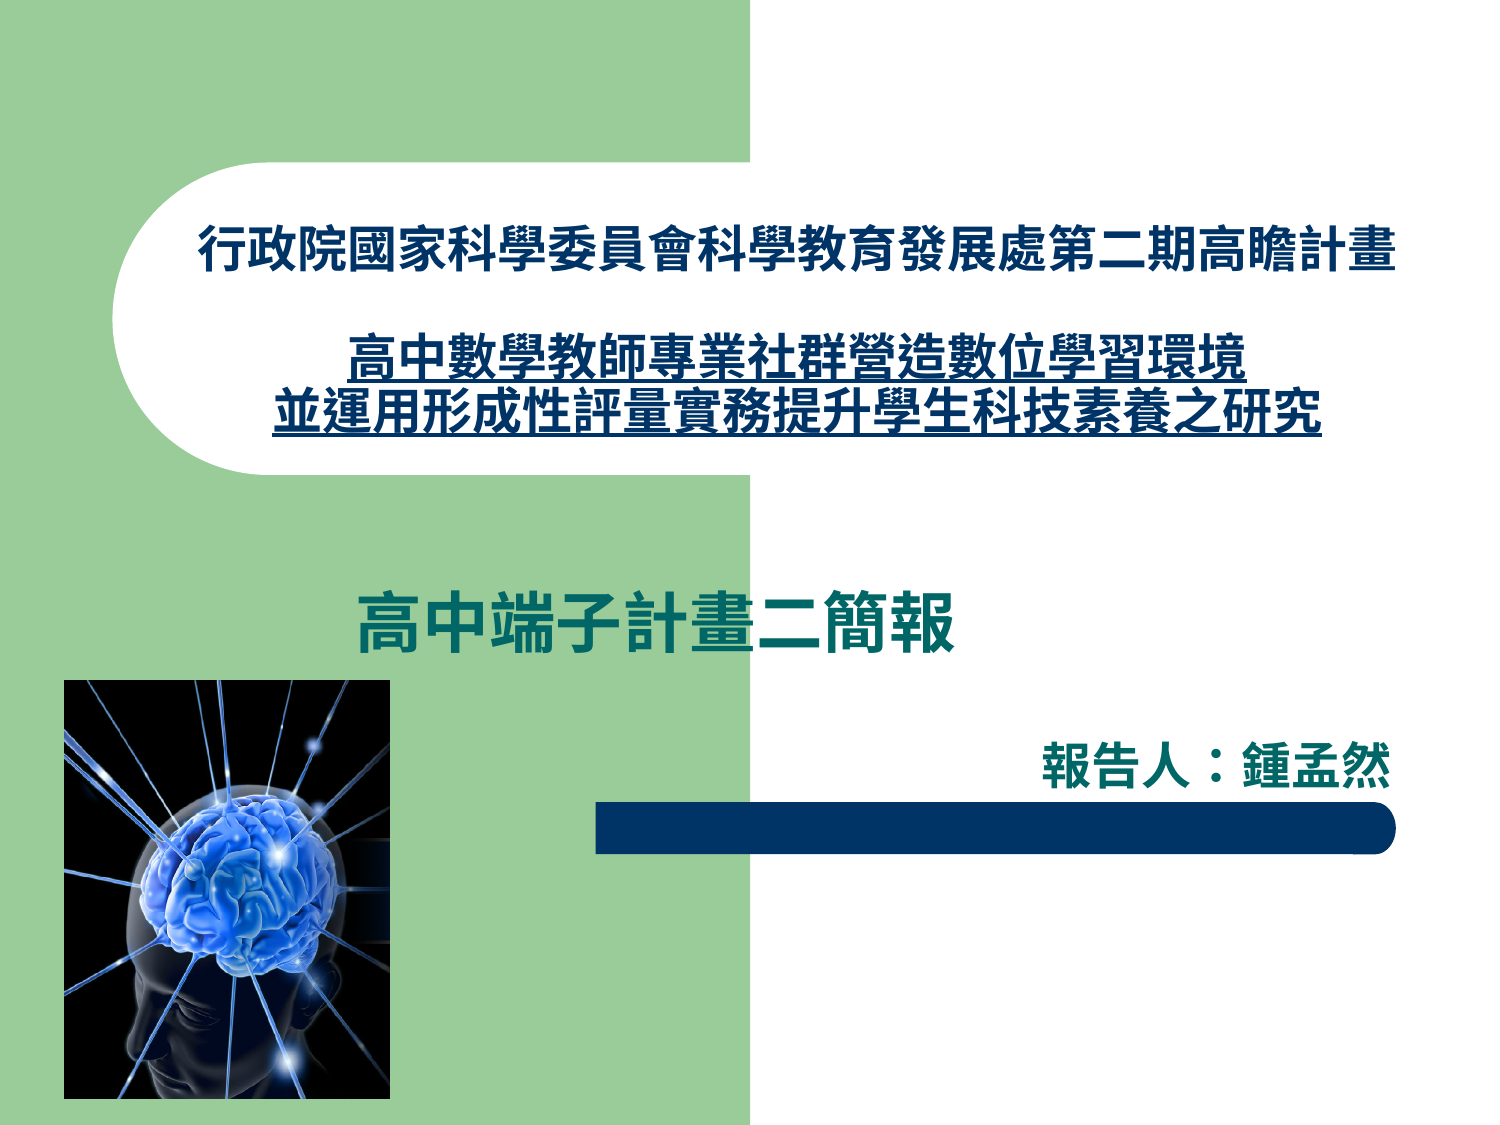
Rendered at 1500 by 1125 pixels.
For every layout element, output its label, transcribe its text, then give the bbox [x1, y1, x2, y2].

picture [64, 680, 390, 1099]
title 行政院國家科學委員會科學教育發展處第二期高瞻計畫 高中數學教師專業社群營造數位學習環境 並運用形成性評量實務提升學生科技素養之研究 [144, 211, 1450, 454]
subtitle 高中端子計畫二簡報 報告人：鍾孟然 [348, 562, 1399, 882]
